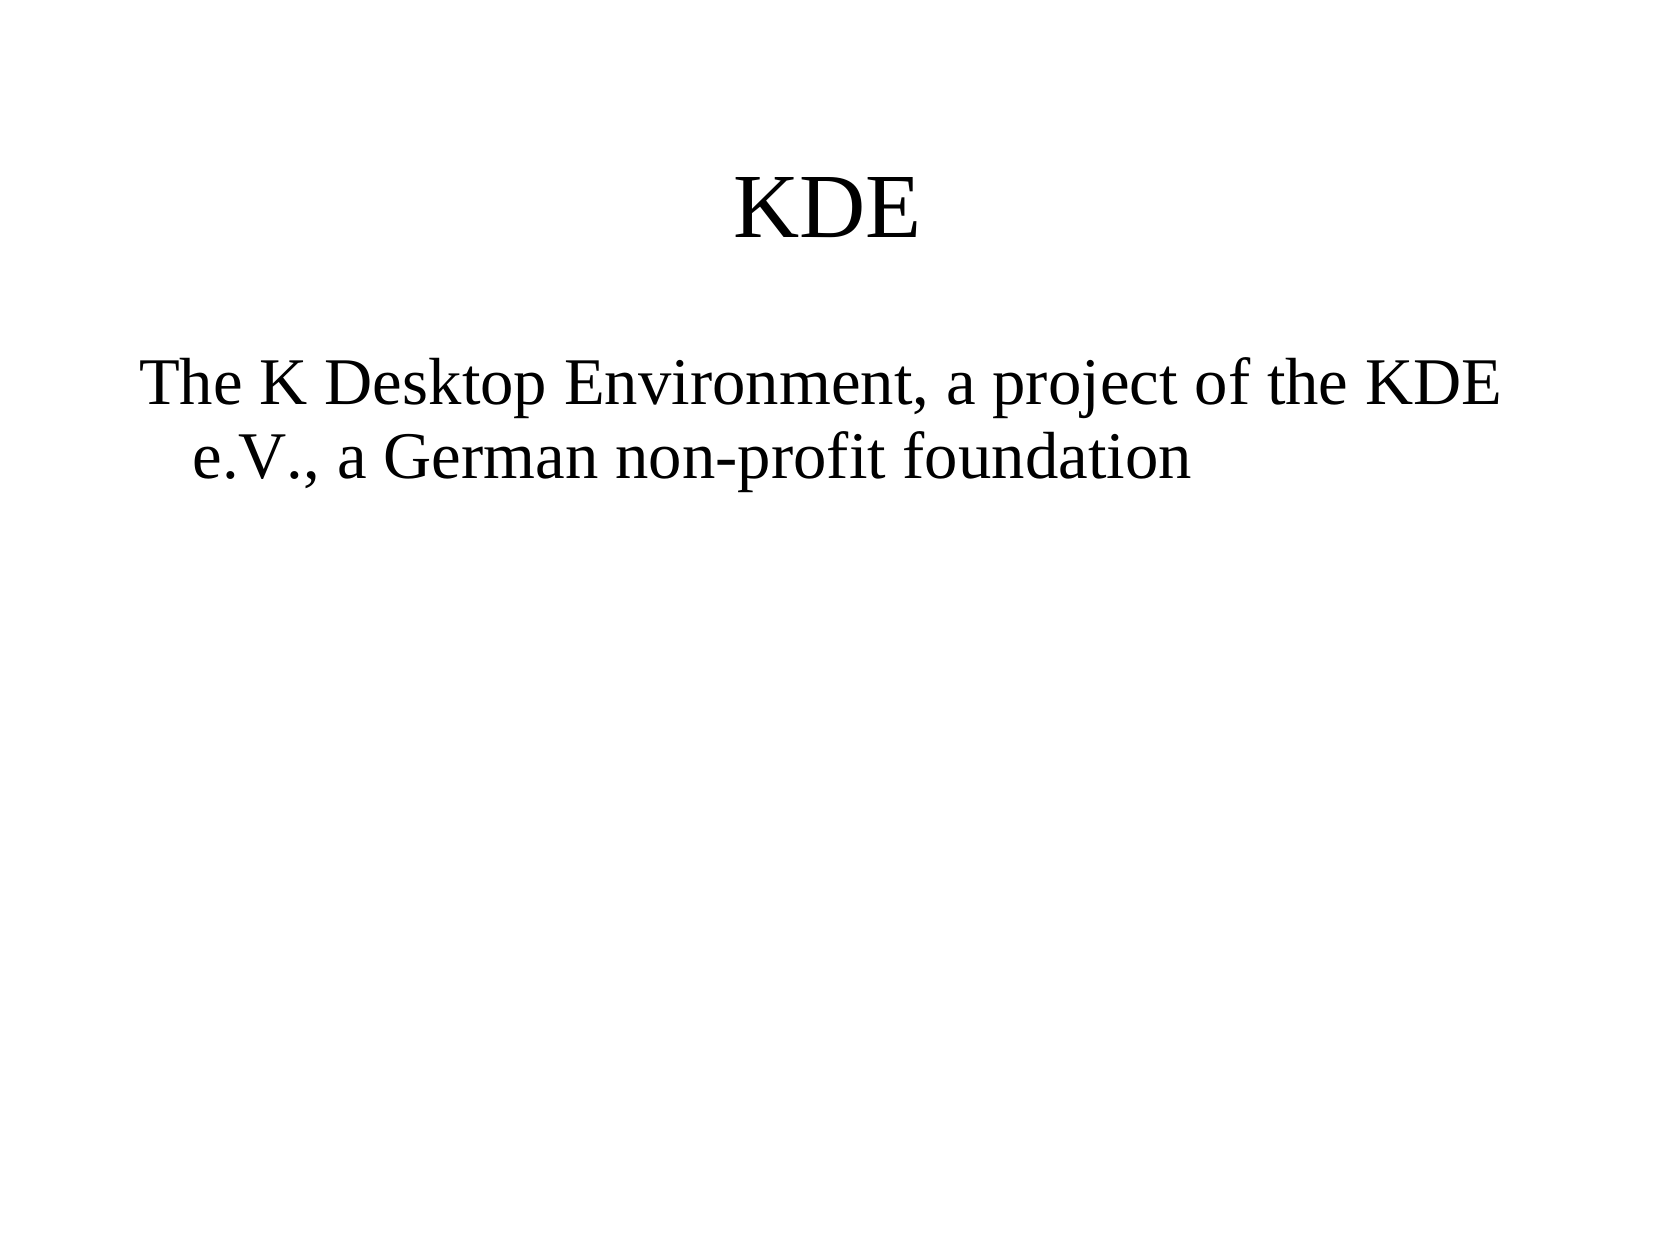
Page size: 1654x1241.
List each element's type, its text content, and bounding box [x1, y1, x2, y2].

list The K Desktop Environment, a project of the KDE e.V., a German non-profit foundation [121, 344, 1534, 1127]
title KDE [121, 102, 1534, 311]
